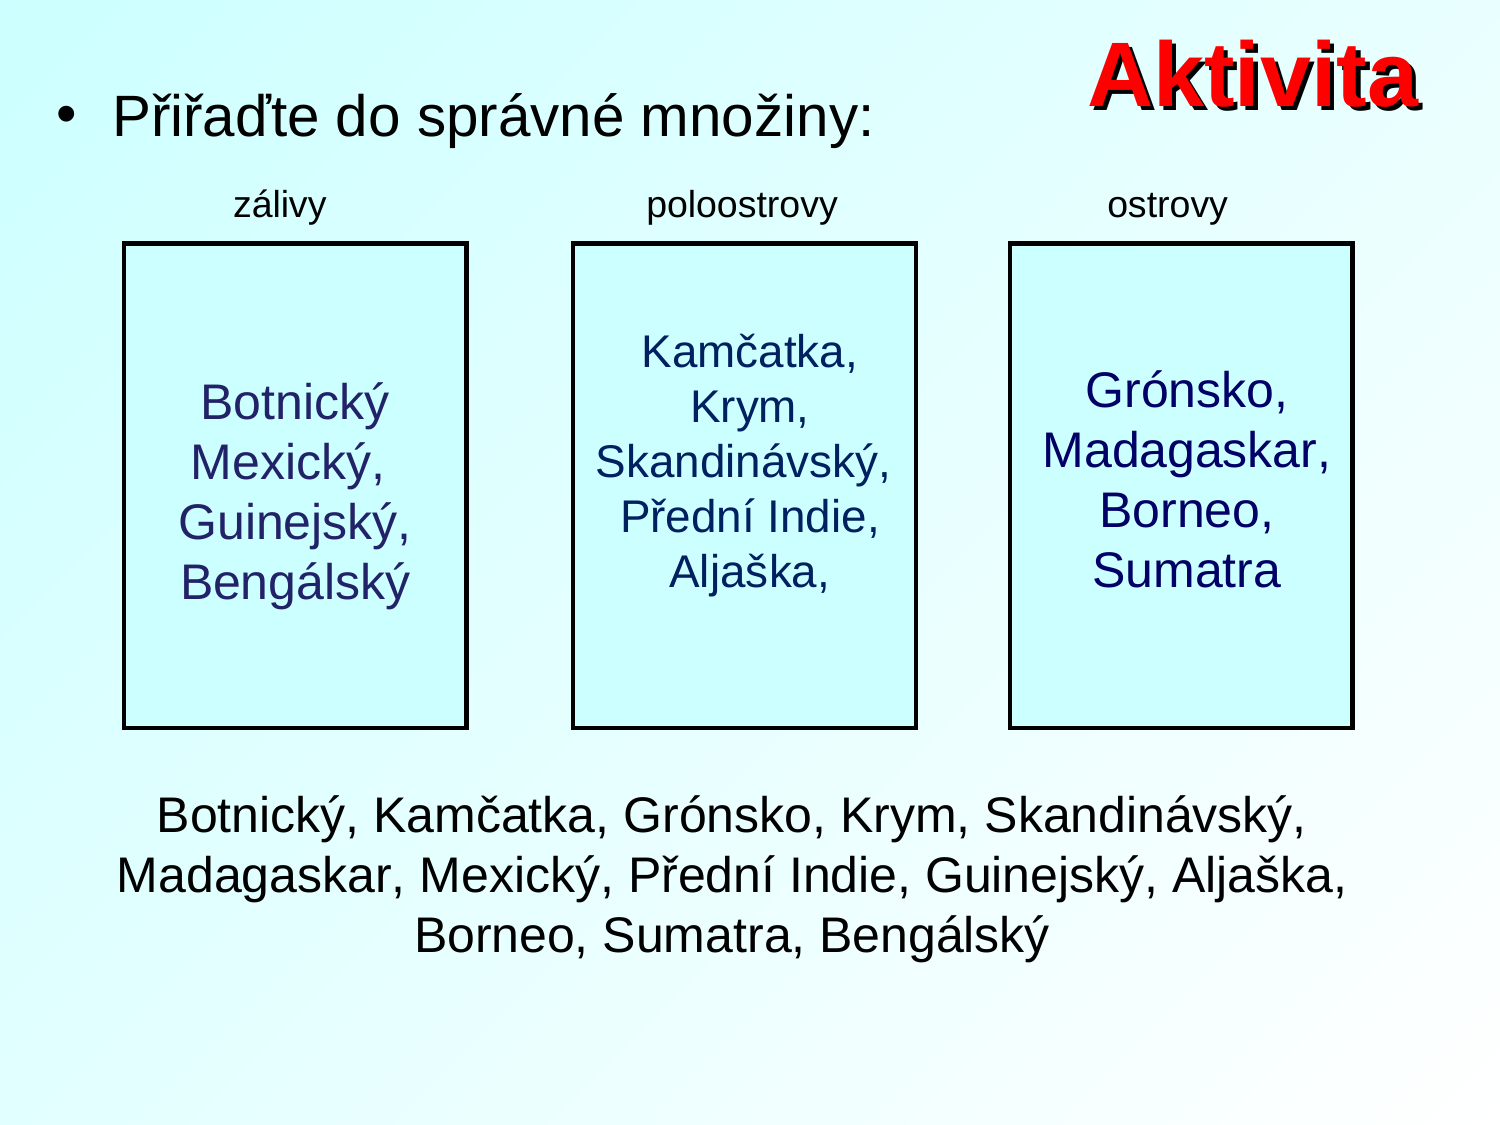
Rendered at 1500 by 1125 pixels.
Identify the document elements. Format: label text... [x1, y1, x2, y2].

text_box [572, 660, 916, 728]
title Aktivita [1045, 0, 1461, 140]
text_box Grónsko, Madagaskar, Borneo, Sumatra [1021, 349, 1353, 606]
text_box Botnický Mexický, Guinejský, Bengálský [159, 361, 431, 618]
text_box Kamčatka, Krym, Skandinávský, Přední Indie, Aljaška, [572, 314, 928, 660]
text_box [572, 243, 916, 314]
text_box [1009, 243, 1353, 728]
text_box [123, 243, 467, 728]
text_box ostrovy [1092, 172, 1258, 234]
text_box zálivy [218, 172, 361, 233]
text_box poloostrovy [631, 172, 869, 234]
list Přiřaďte do správné množiny: [41, 78, 892, 161]
text_box Botnický, Kamčatka, Grónsko, Krym, Skandinávský, Madagaskar, Mexický, Přední Indie, Guinejský, Aljaška, Borneo, Sumatra, Bengálský [76, 774, 1388, 971]
